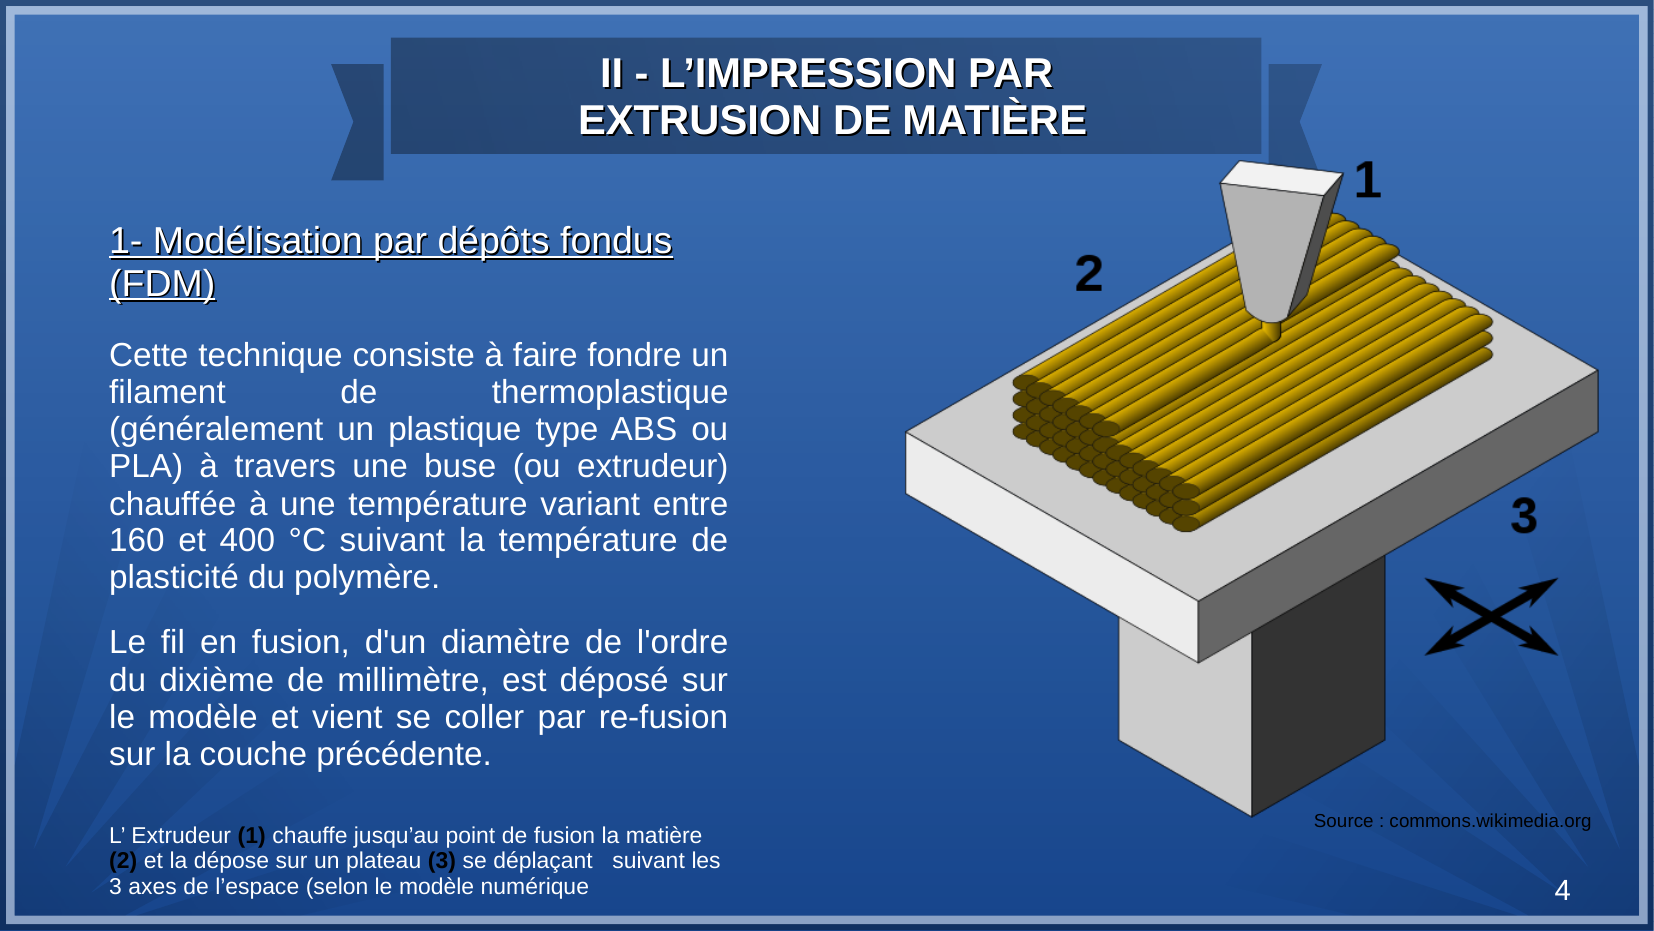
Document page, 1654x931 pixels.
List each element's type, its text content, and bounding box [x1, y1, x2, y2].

text_box L’ Extrudeur (1) chauffe jusqu’au point de fusion la matière (2) et la dépose sur un plateau (3) se déplaçant suivant les 3 axes de l’espace (selon le modèle numérique [94, 814, 745, 931]
text_box Source : commons.wikimedia.org [1299, 803, 1654, 863]
text_box Cette technique consiste à faire fondre un filament de thermoplastique (généralement un plastique type ABS ou PLA) à travers une buse (ou extrudeur) chauffée à une température variant entre 160 et 400 °C suivant la température de plasticité du polymère. Le fil en fusion, d'un diamètre de l'ordre du dixième de millimètre, est déposé sur le modèle et vient se coller par re-fusion sur la couche précédente. [94, 329, 745, 780]
picture [874, 129, 1630, 849]
title II - L’IMPRESSION PAR EXTRUSION DE MATIÈRE [484, 35, 1182, 158]
text_box 1- Modélisation par dépôts fondus (FDM) [94, 212, 756, 312]
